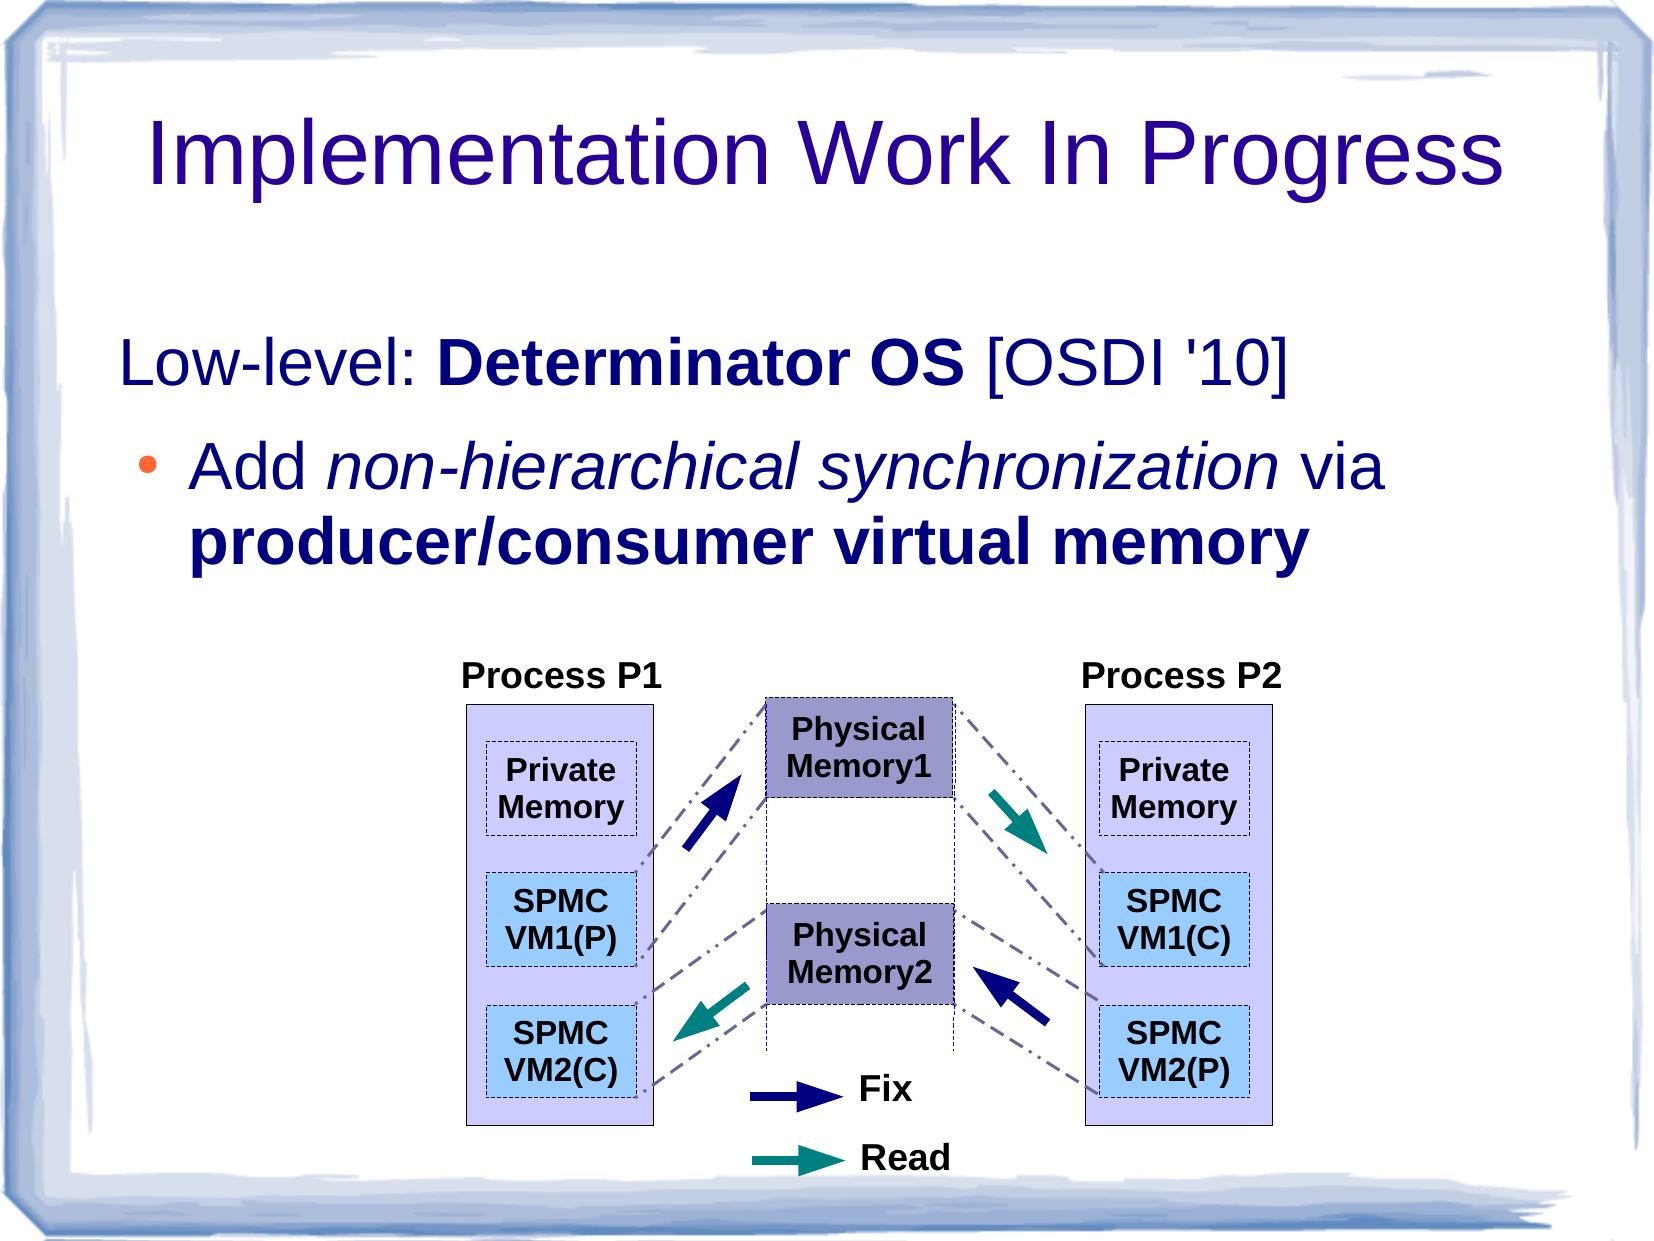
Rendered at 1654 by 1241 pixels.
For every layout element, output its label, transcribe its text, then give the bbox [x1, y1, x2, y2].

text_box SPMC VM2(C) [486, 1005, 637, 1098]
text_box [466, 713, 654, 1126]
text_box Private Memory [1099, 741, 1250, 836]
text_box Process P2 [1051, 637, 1313, 713]
text_box Private Memory [486, 741, 637, 836]
picture [0, 0, 1654, 1241]
text_box SPMC VM2(P) [1099, 1005, 1250, 1098]
text_box Physical Memory2 [766, 903, 954, 1005]
text_box Read [845, 1129, 977, 1201]
text_box SPMC VM1(C) [1099, 872, 1250, 967]
text_box Fix [843, 1060, 976, 1132]
text_box Physical Memory1 [765, 697, 953, 798]
text_box Process P1 [430, 637, 693, 713]
title Implementation Work In Progress [82, 56, 1571, 250]
list Low-level: Determinator OS [OSDI '10] Add non-hierarchical synchronization via producer/consumer virtual memory [118, 324, 1571, 990]
text_box [1085, 713, 1273, 1126]
text_box SPMC VM1(P) [486, 872, 637, 967]
